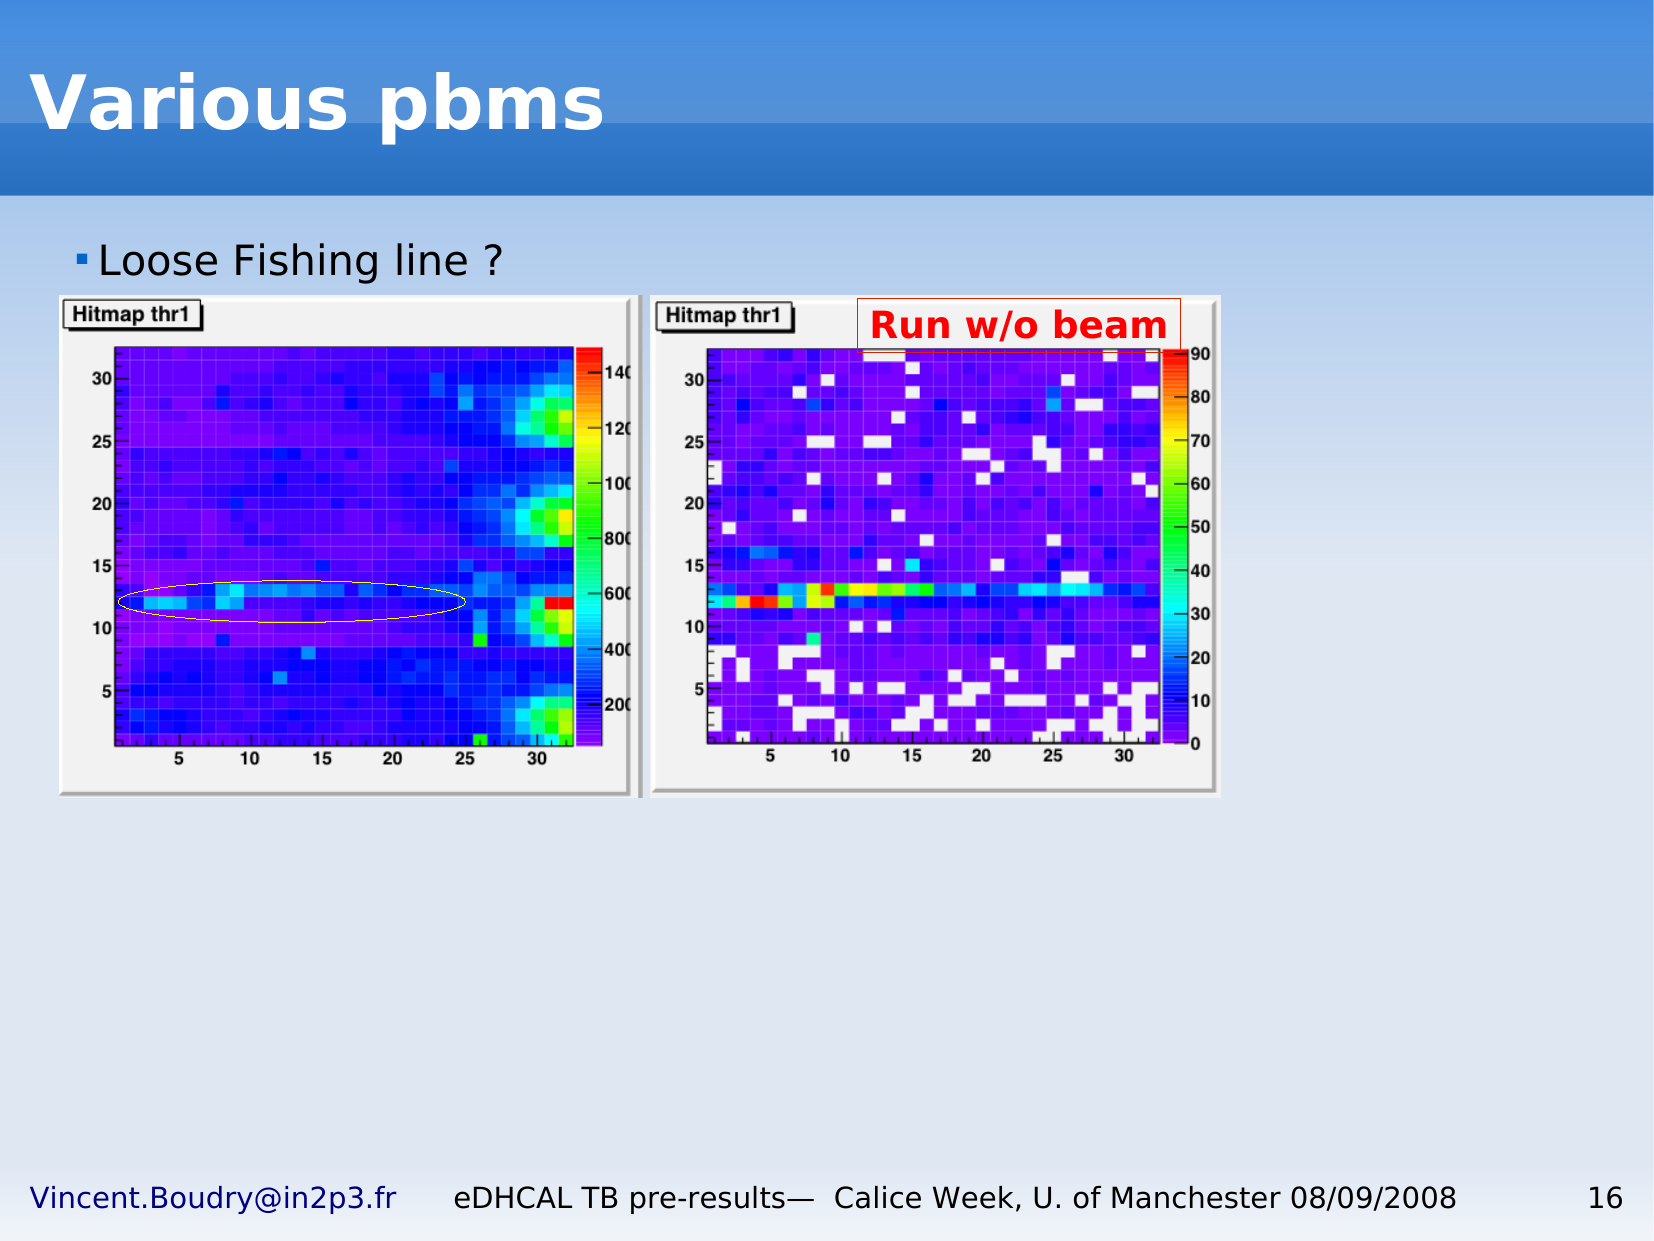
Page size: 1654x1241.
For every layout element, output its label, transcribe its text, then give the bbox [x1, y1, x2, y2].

title Various pbms [29, 0, 1654, 207]
list Loose Fishing line ? [59, 236, 1595, 1137]
text_box Run w/o beam [857, 298, 1181, 353]
picture [0, 0, 1654, 1241]
